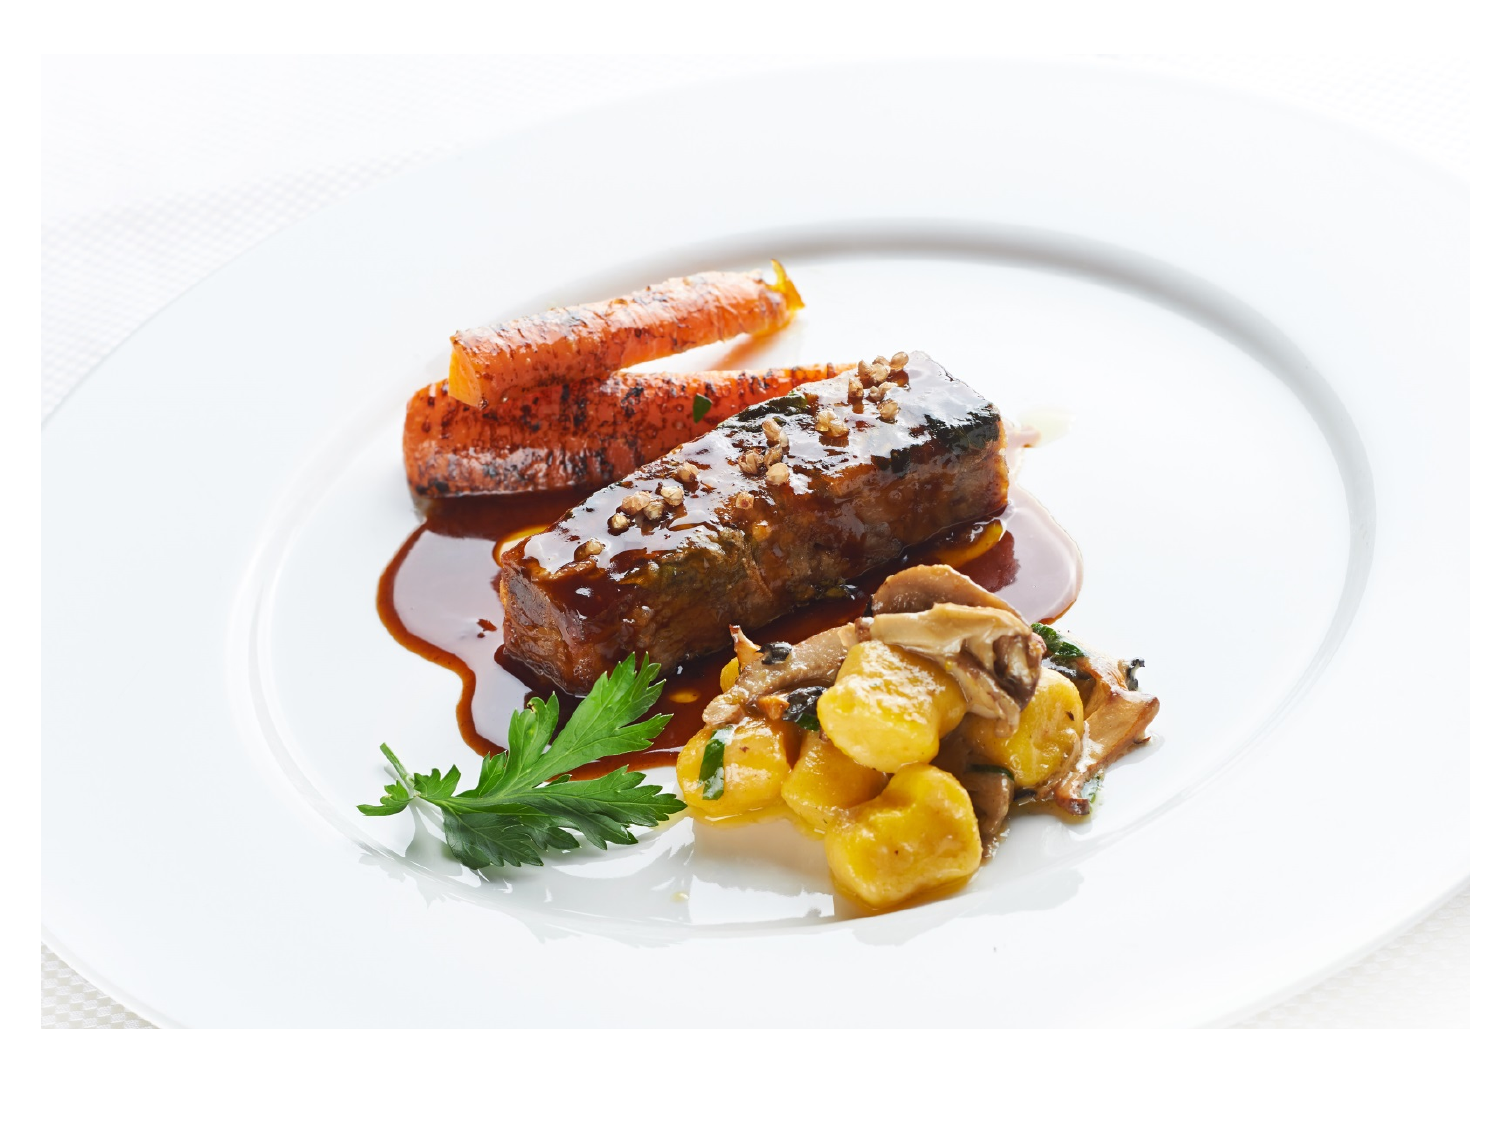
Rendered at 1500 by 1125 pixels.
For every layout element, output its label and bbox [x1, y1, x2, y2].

picture [41, 54, 1470, 1029]
